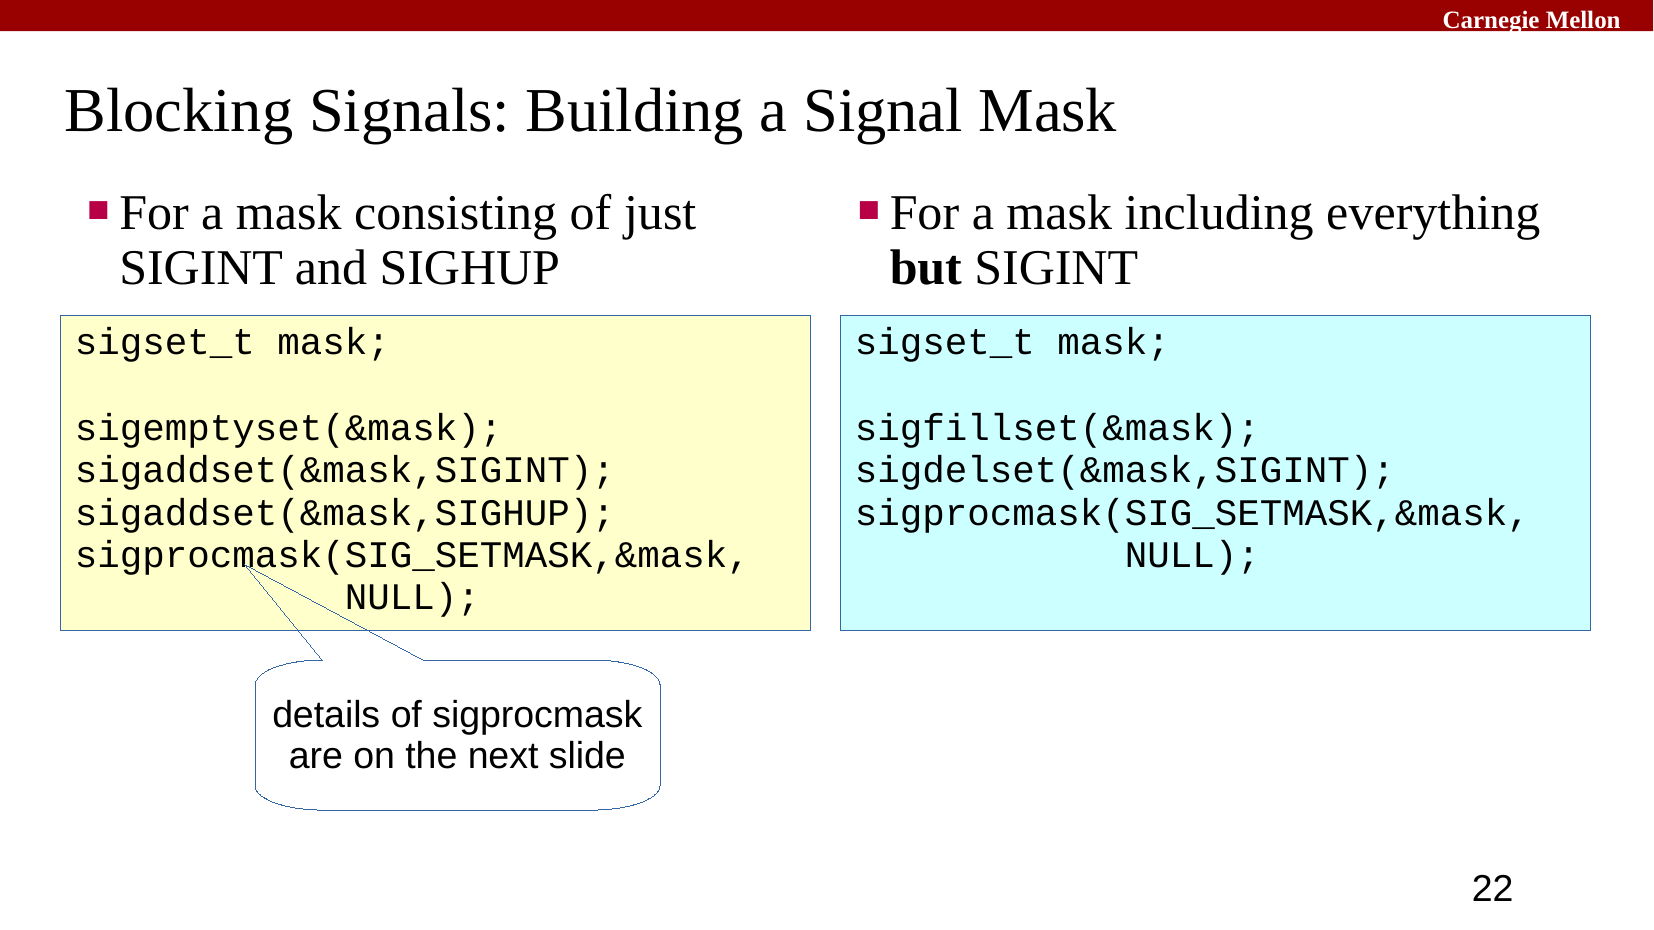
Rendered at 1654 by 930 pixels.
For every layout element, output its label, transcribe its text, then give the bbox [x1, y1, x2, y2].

list For a mask consisting of just SIGINT and SIGHUP [71, 184, 806, 301]
list For a mask including everything but SIGINT [842, 184, 1576, 301]
text_box details of sigprocmask are on the next slide [244, 564, 661, 811]
text_box sigset_t mask; sigemptyset(&mask); sigaddset(&mask,SIGINT); sigaddset(&mask,SIGHUP); sigprocmask(SIG_SETMASK,&mask, NULL); [60, 315, 811, 631]
title Blocking Signals: Building a Signal Mask [64, 58, 1576, 163]
text_box sigset_t mask; sigfillset(&mask); sigdelset(&mask,SIGINT); sigprocmask(SIG_SETMASK,&mask, NULL); [840, 315, 1591, 631]
